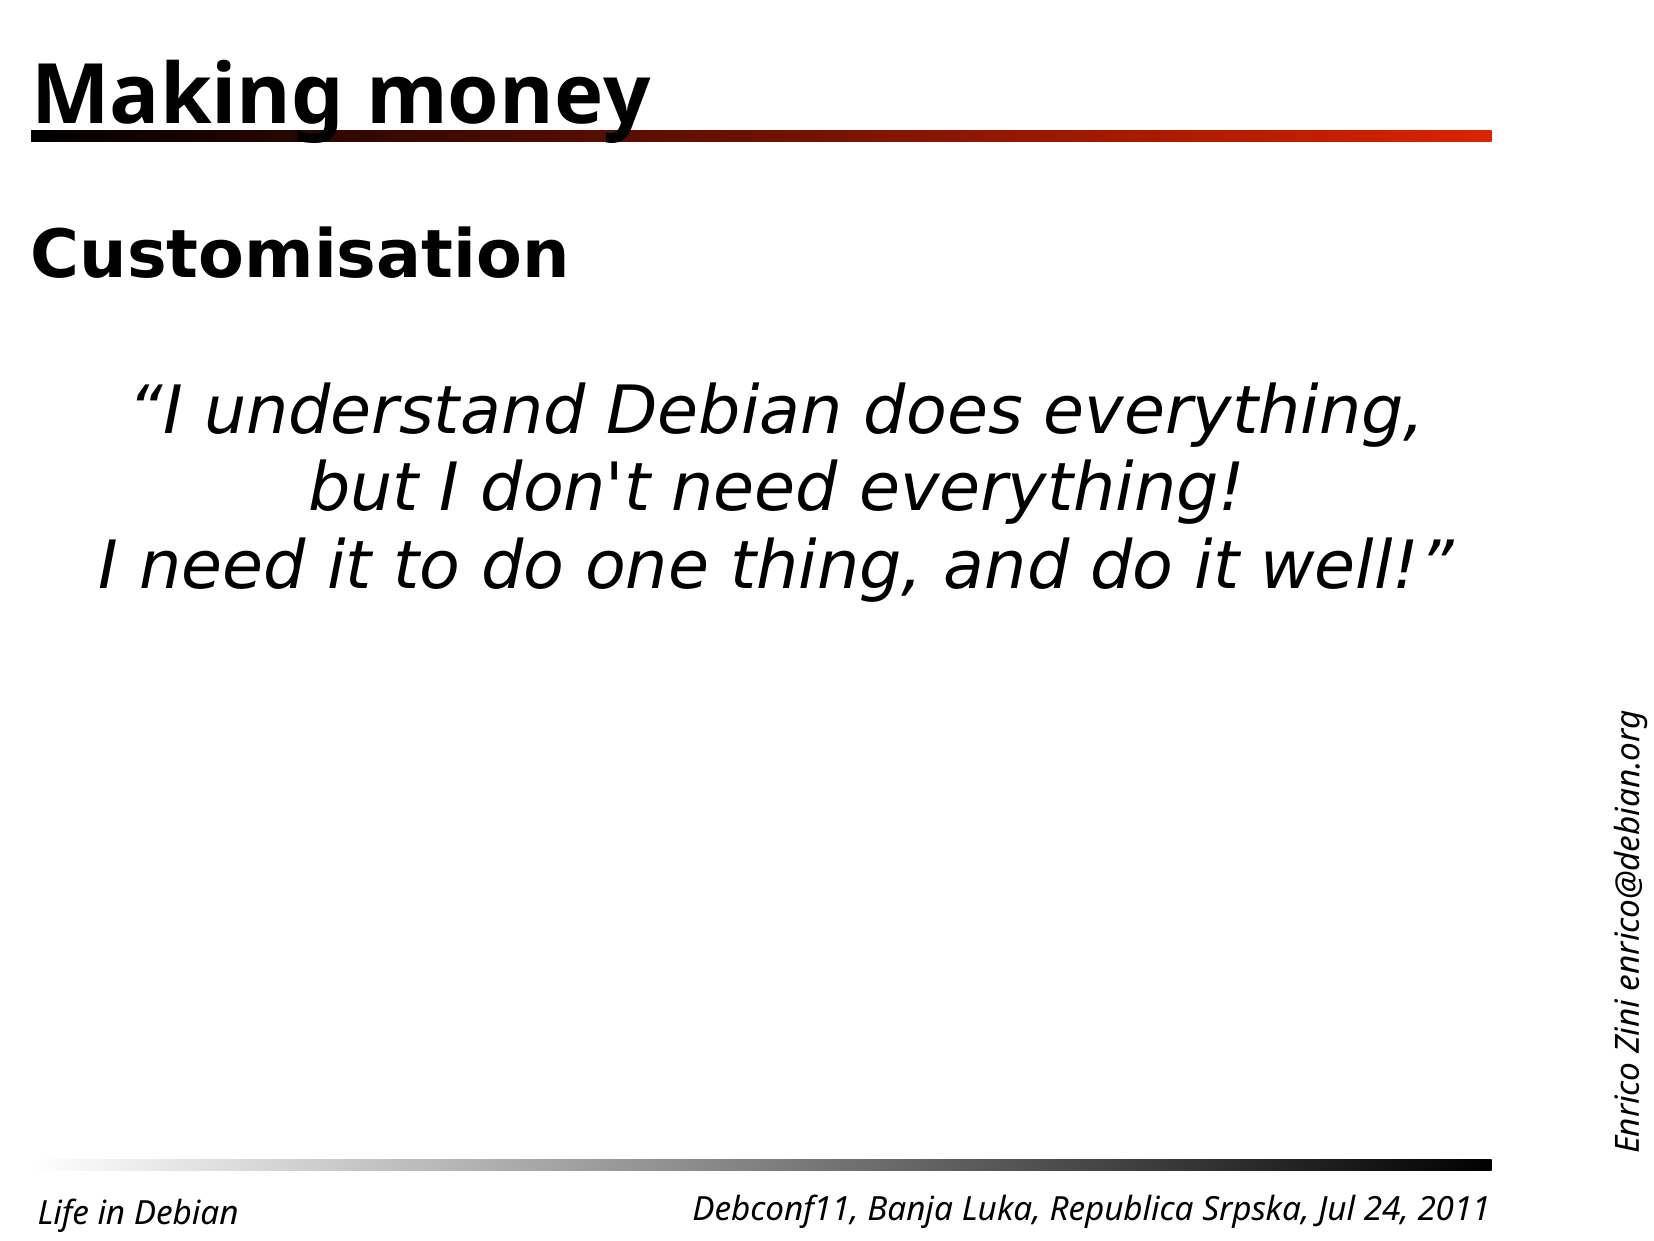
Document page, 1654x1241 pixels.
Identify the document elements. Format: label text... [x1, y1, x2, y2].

text_box Making money [31, 34, 1438, 168]
text_box Customisation “I understand Debian does everything, but I don't need everything! I need it to do one thing, and do it well!” [30, 215, 1495, 1089]
